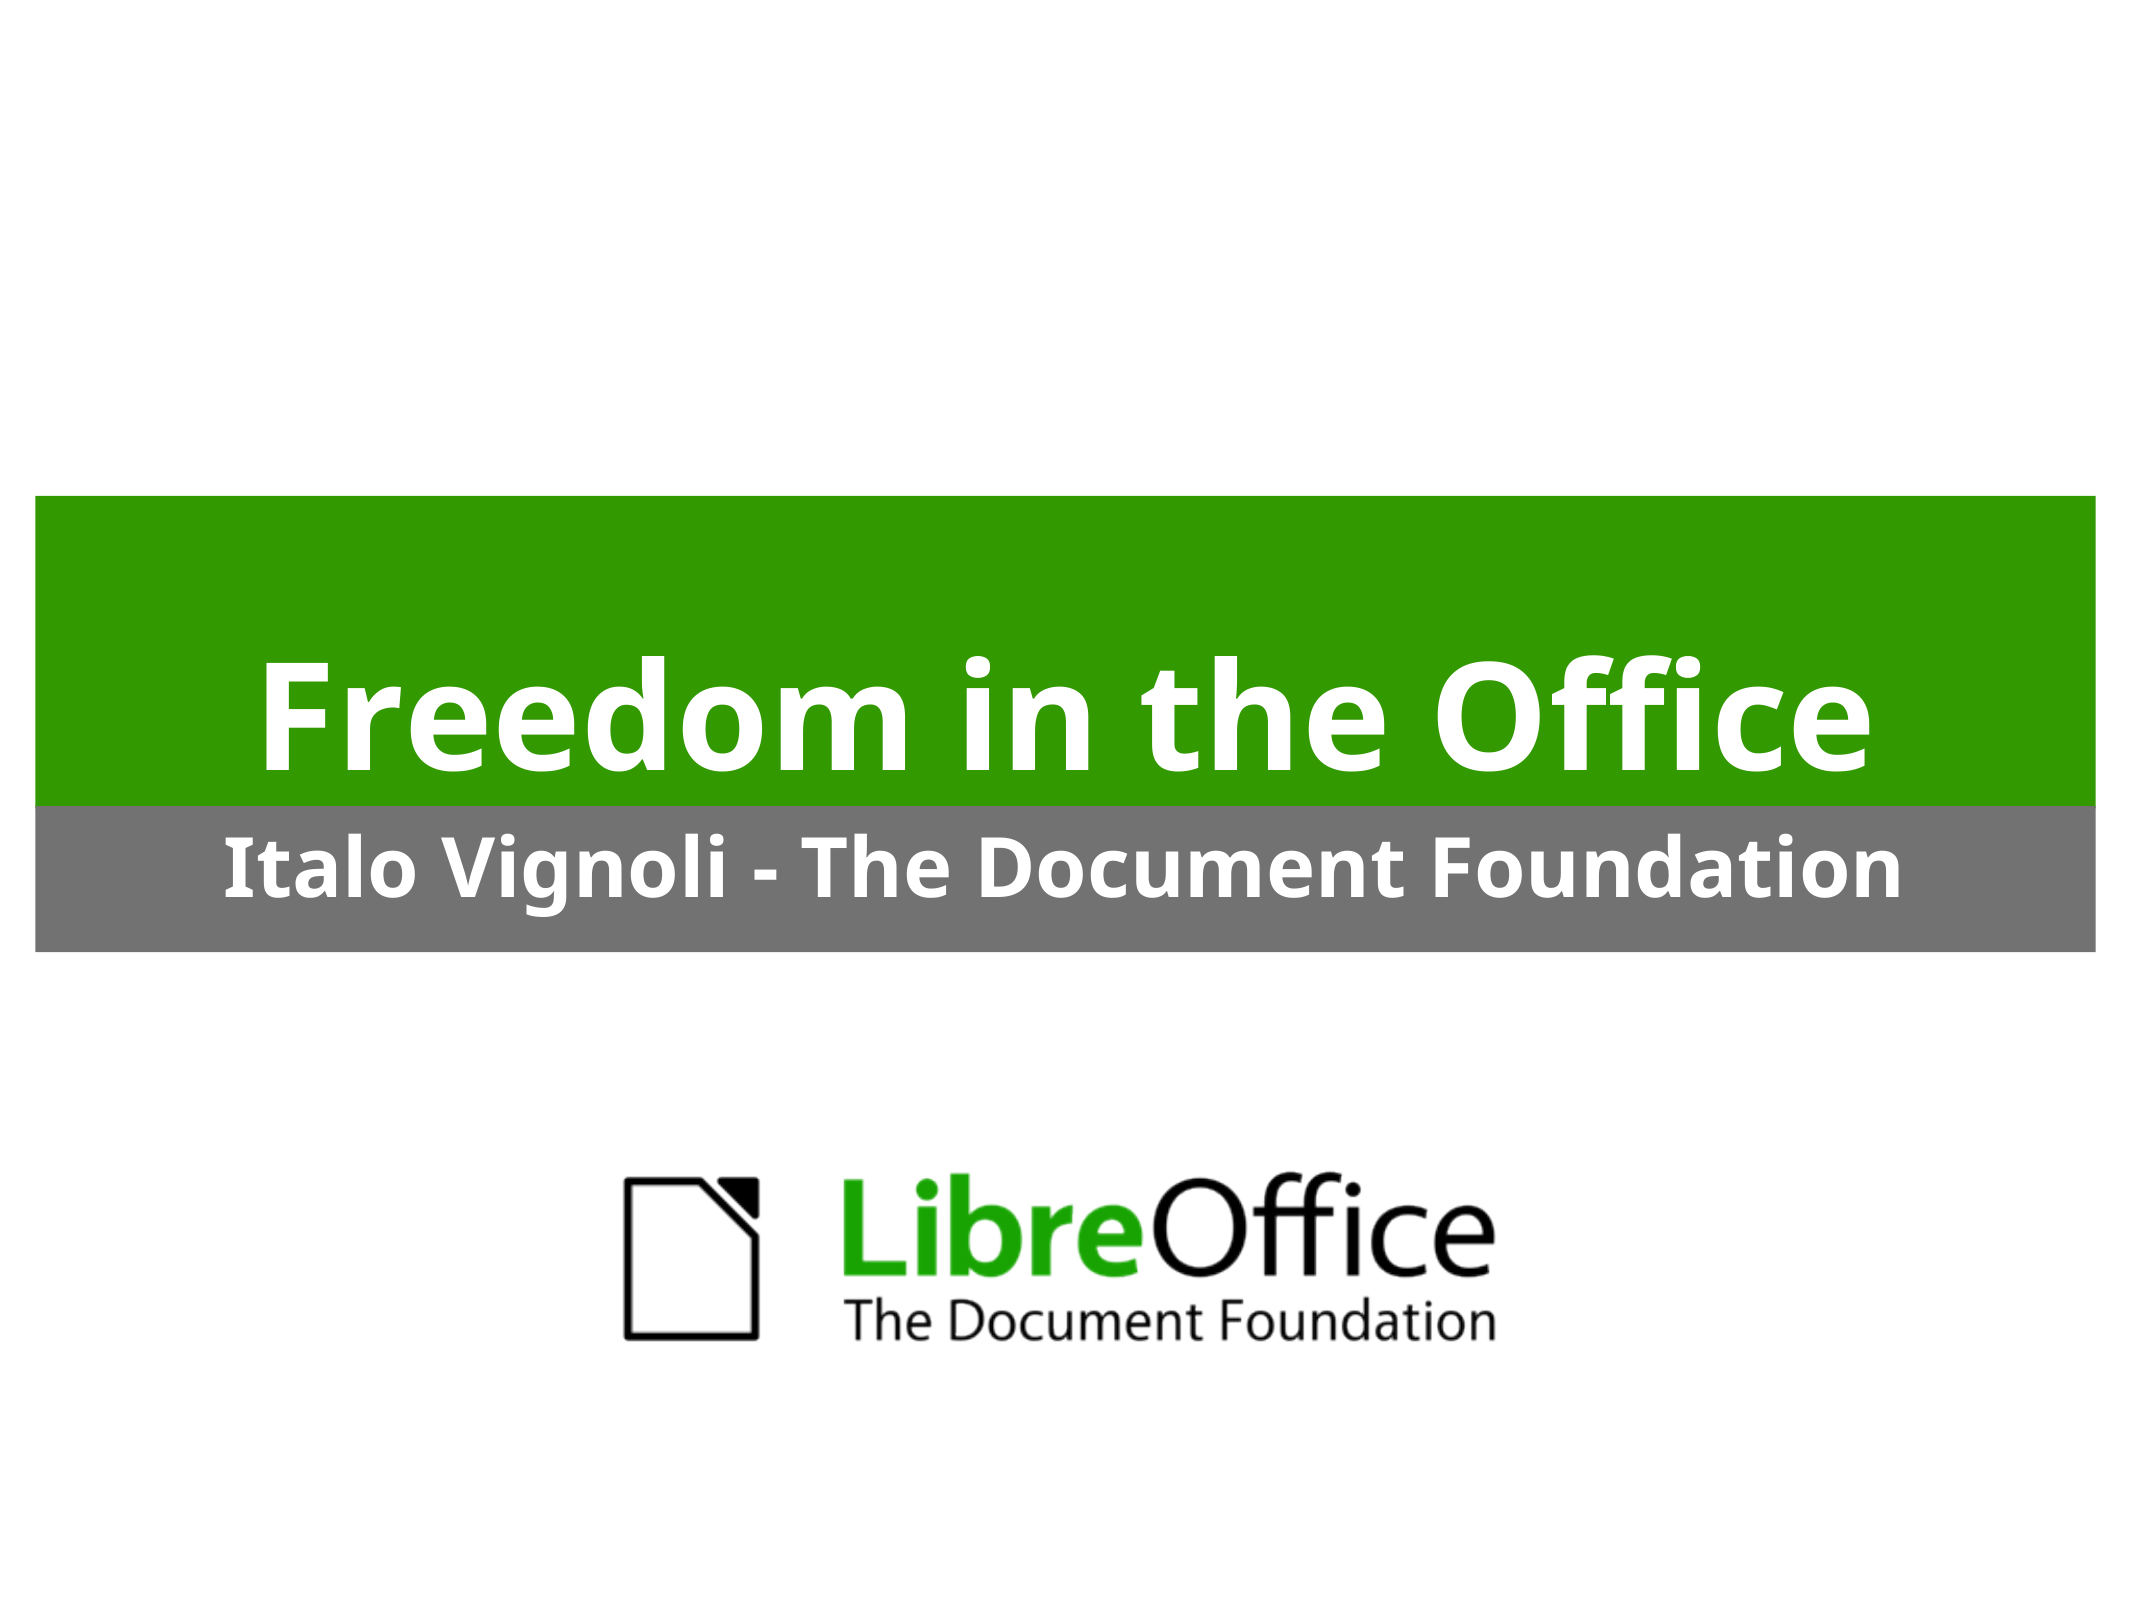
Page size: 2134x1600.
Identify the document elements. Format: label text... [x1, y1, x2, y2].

title Freedom in the Office [35, 495, 2096, 806]
list Italo Vignoli - The Document Foundation [35, 806, 2096, 953]
picture [571, 1133, 1561, 1386]
